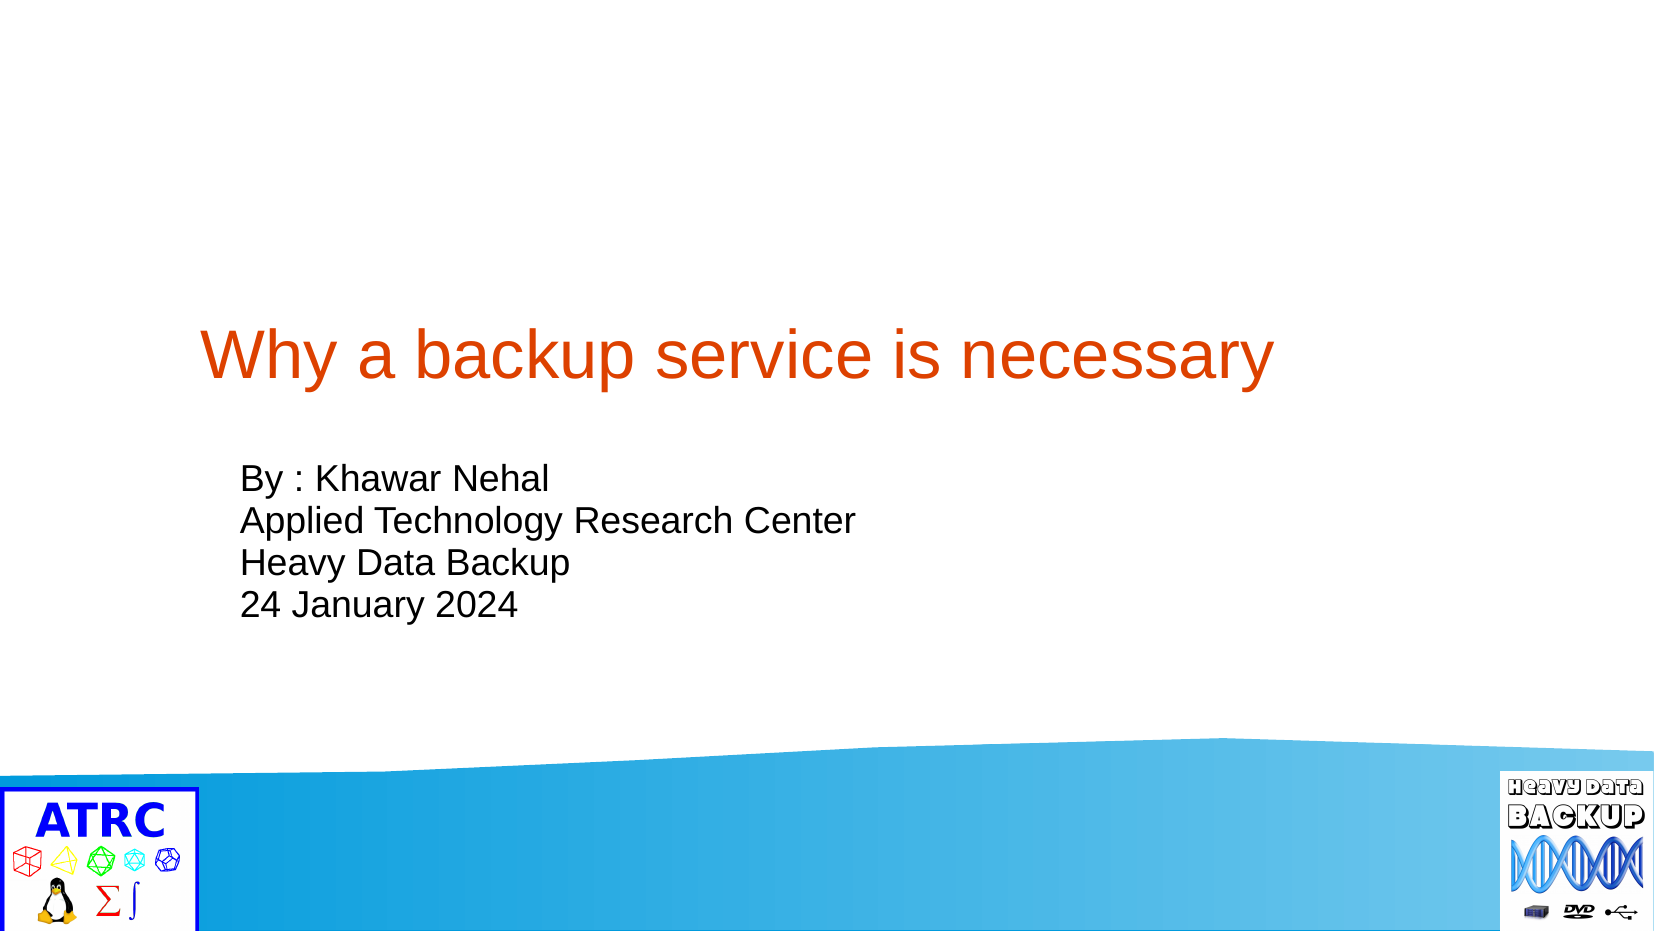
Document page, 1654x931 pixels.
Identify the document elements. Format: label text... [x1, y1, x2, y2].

title Why a backup service is necessary [0, 265, 1477, 443]
picture [1500, 771, 1654, 931]
text_box By : Khawar Nehal Applied Technology Research Center Heavy Data Backup 24 January 2024 [225, 450, 1388, 633]
picture [0, 788, 198, 931]
